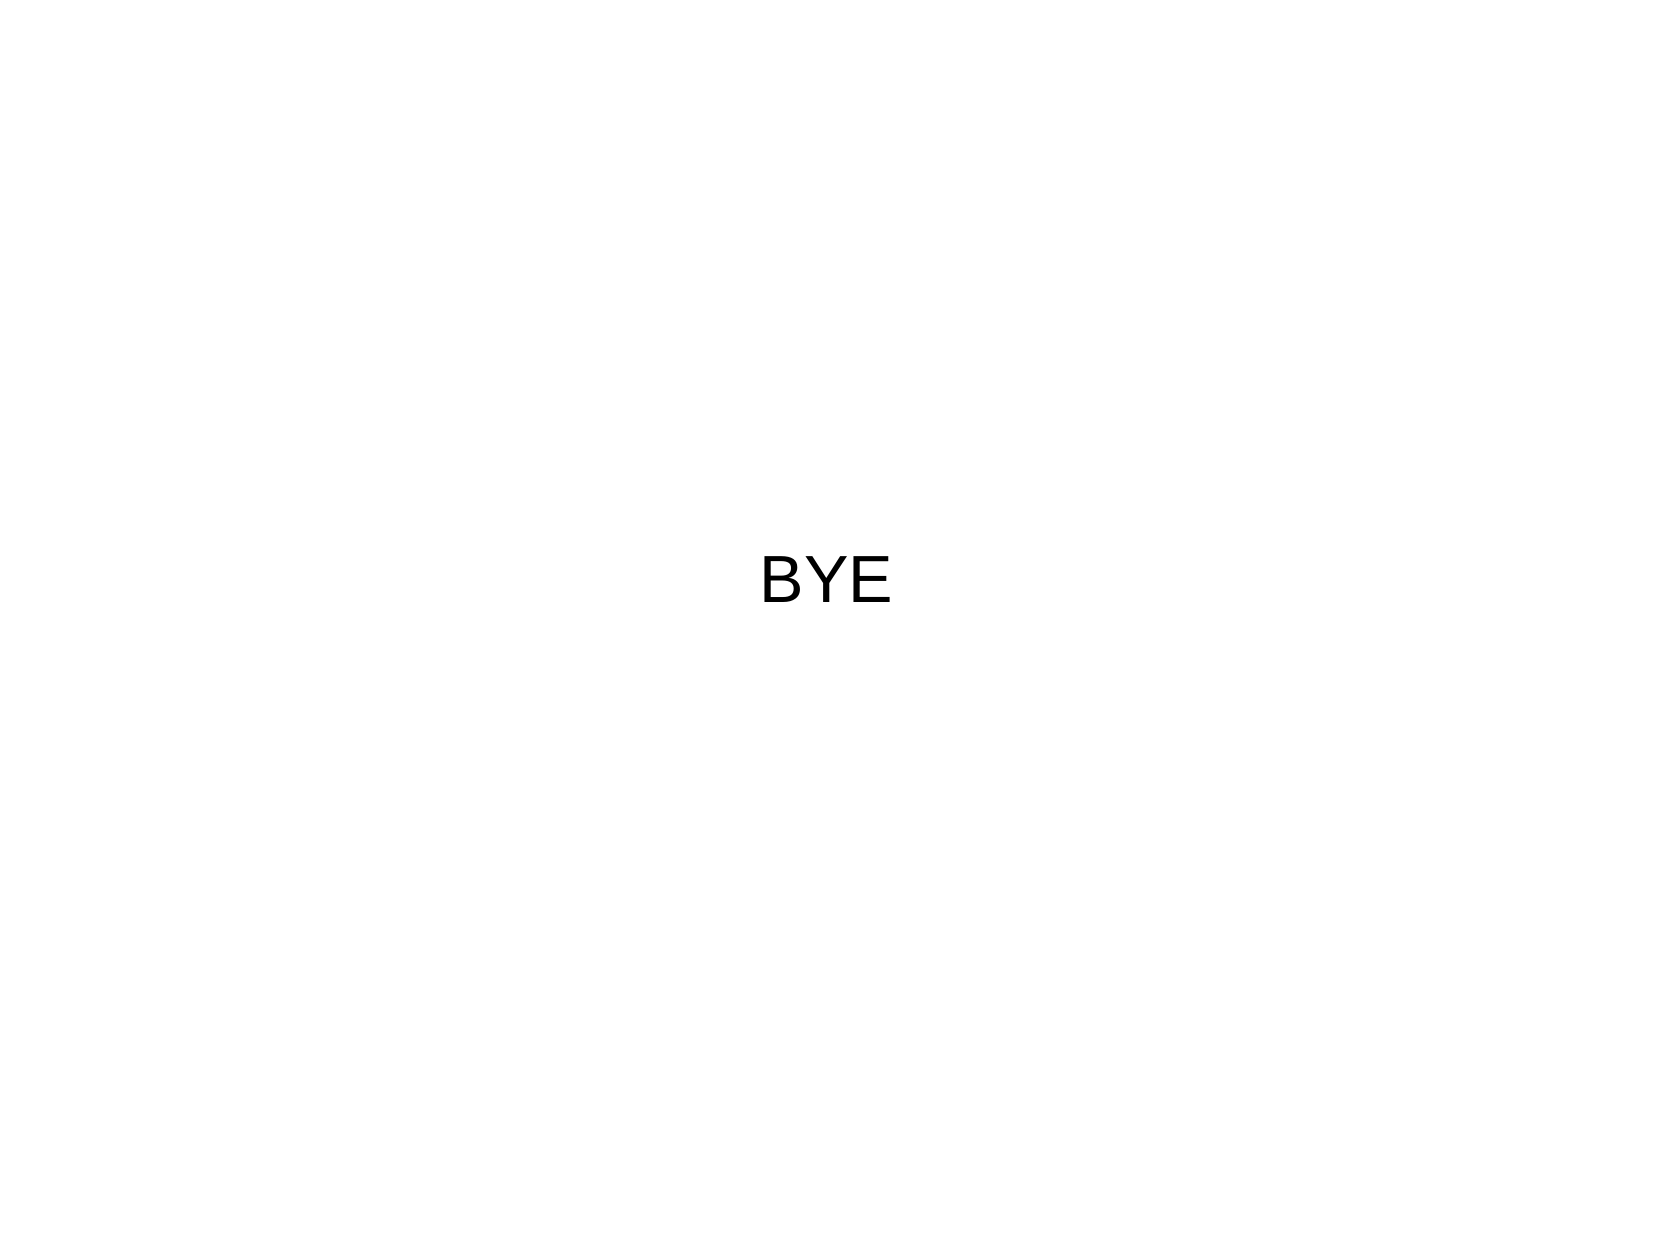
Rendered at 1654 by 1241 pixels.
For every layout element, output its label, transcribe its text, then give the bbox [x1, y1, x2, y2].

subtitle BYE [82, 49, 1571, 1109]
